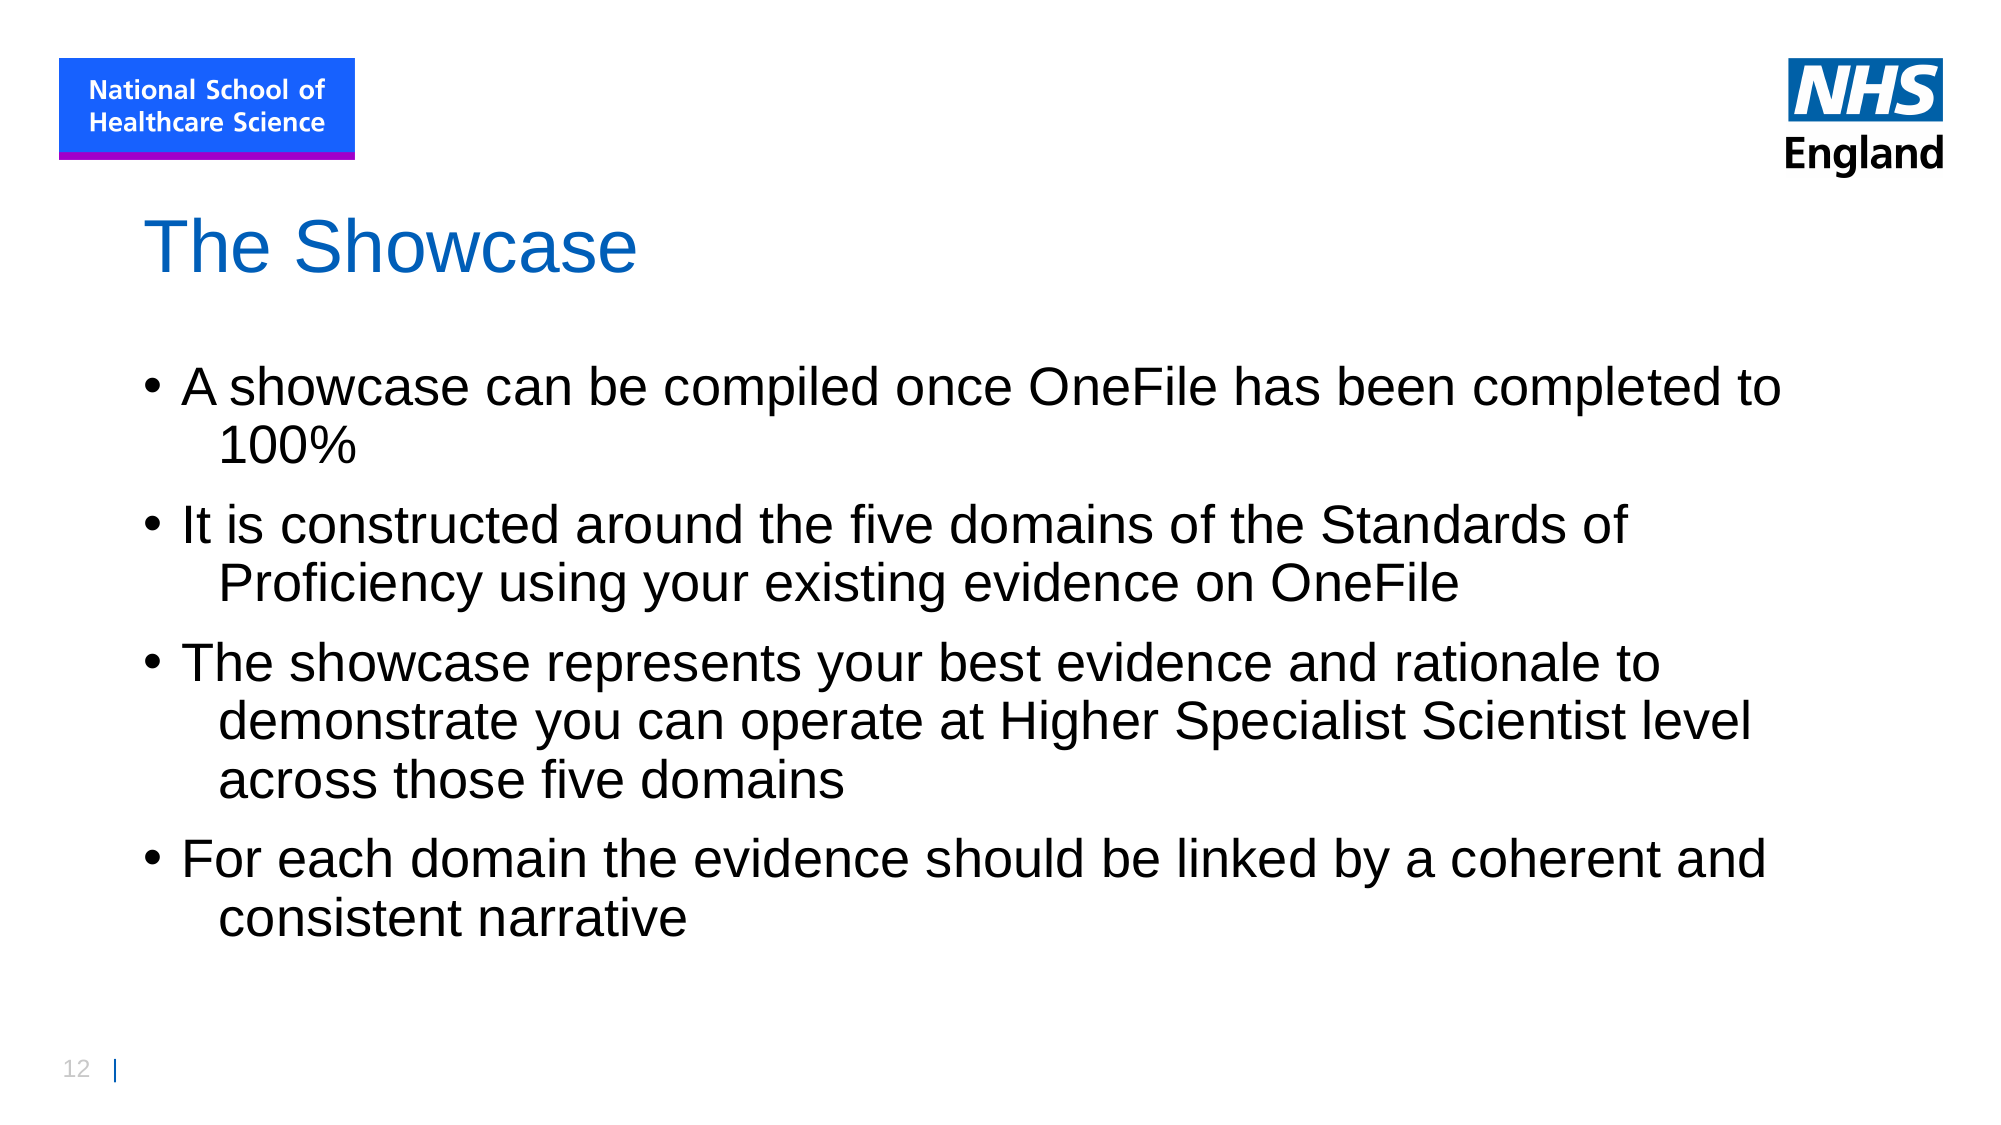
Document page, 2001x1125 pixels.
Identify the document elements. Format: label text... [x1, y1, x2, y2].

title The Showcase [128, 198, 1875, 299]
list A showcase can be compiled once OneFile has been completed to 100% It is constructed around the five domains of the Standards of Proficiency using your existing evidence on OneFile The showcase represents your best evidence and rationale to demonstrate you can operate at Higher Specialist Scientist level across those five domains For each domain the evidence should be linked by a coherent and consistent narrative [128, 351, 1875, 996]
